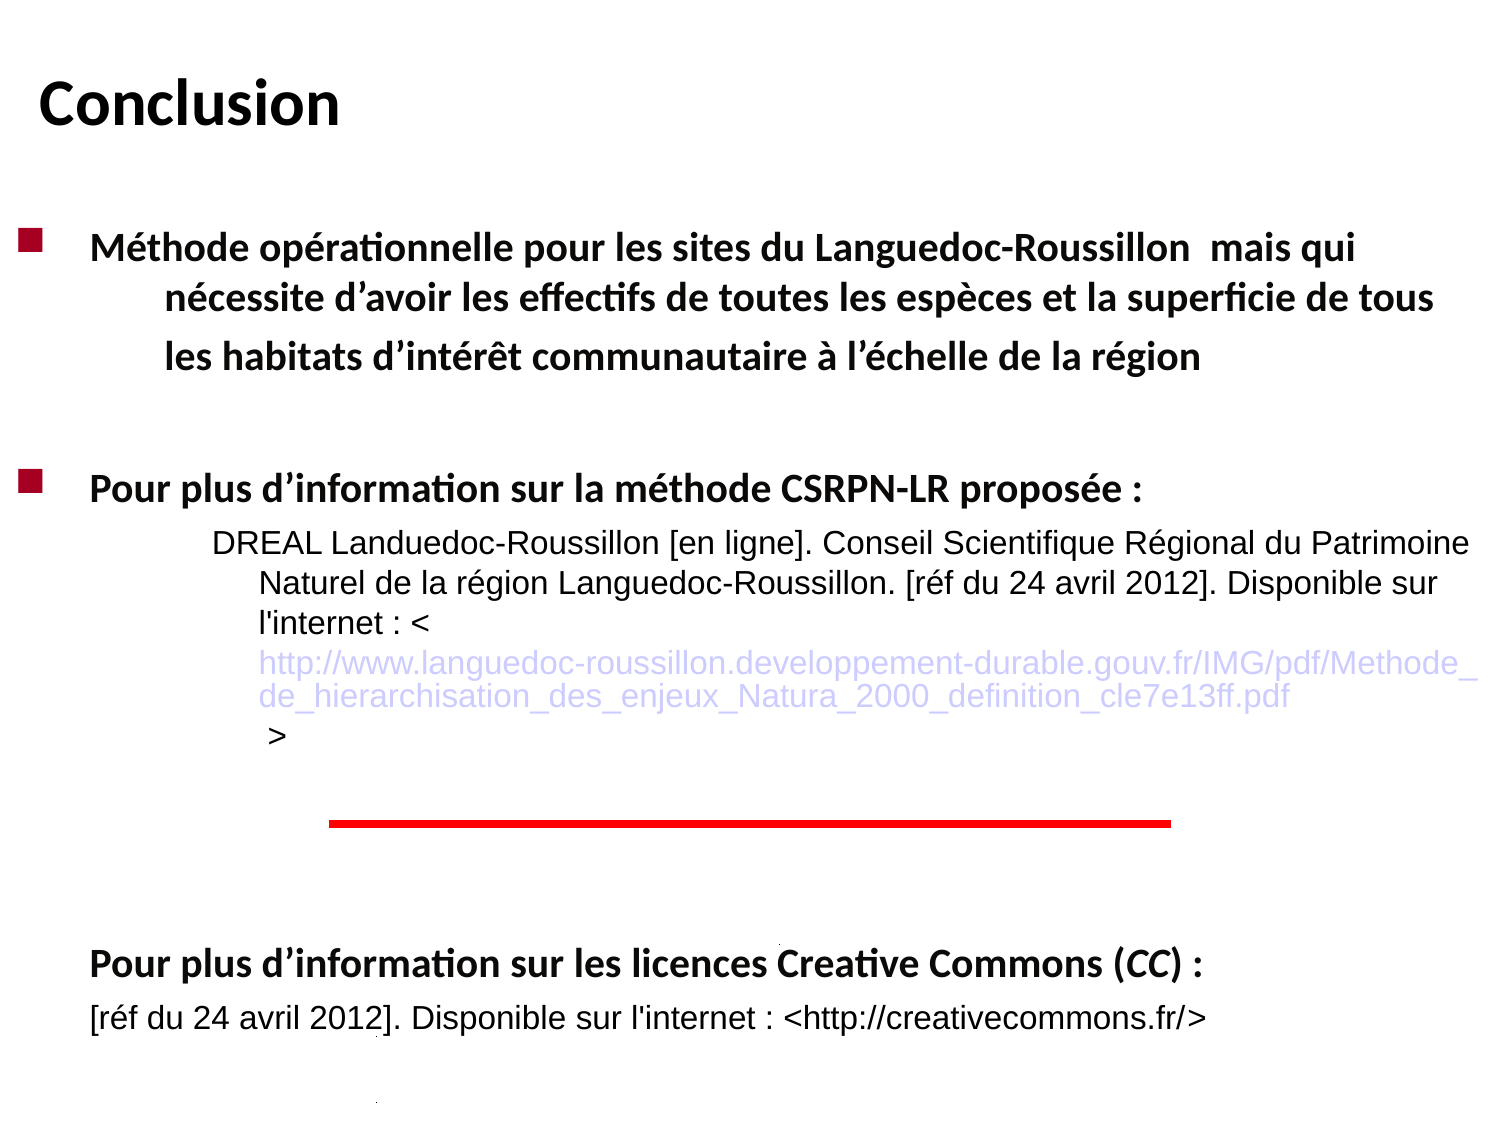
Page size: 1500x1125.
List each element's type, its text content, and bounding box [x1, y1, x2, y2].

text_box Conclusion [24, 35, 1051, 150]
text_box [329, 820, 1171, 828]
text_box Méthode opérationnelle pour les sites du Languedoc-Roussillon mais qui nécessite d’avoir les effectifs de toutes les espèces et la superficie de tous les habitats d’intérêt communautaire à l’échelle de la région Pour plus d’information sur la méthode CSRPN-LR proposée : DREAL Landuedoc-Roussillon [en ligne]. Conseil Scientifique Régional du Patrimoine Naturel de la région Languedoc-Roussillon. [réf du 24 avril 2012]. Disponible sur l'internet : < http://www.languedoc-roussillon.developpement-durable.gouv.fr/IMG/pdf/Methode_de_hierarchisation_des_enjeux_Natura_2000_definition_cle7e13ff.pdf > Pour plus d’information sur les licences Creative Commons (CC) : [réf du 24 avril 2012]. Disponible sur l'internet : <http://creativecommons.fr/> [0, 212, 1500, 1125]
